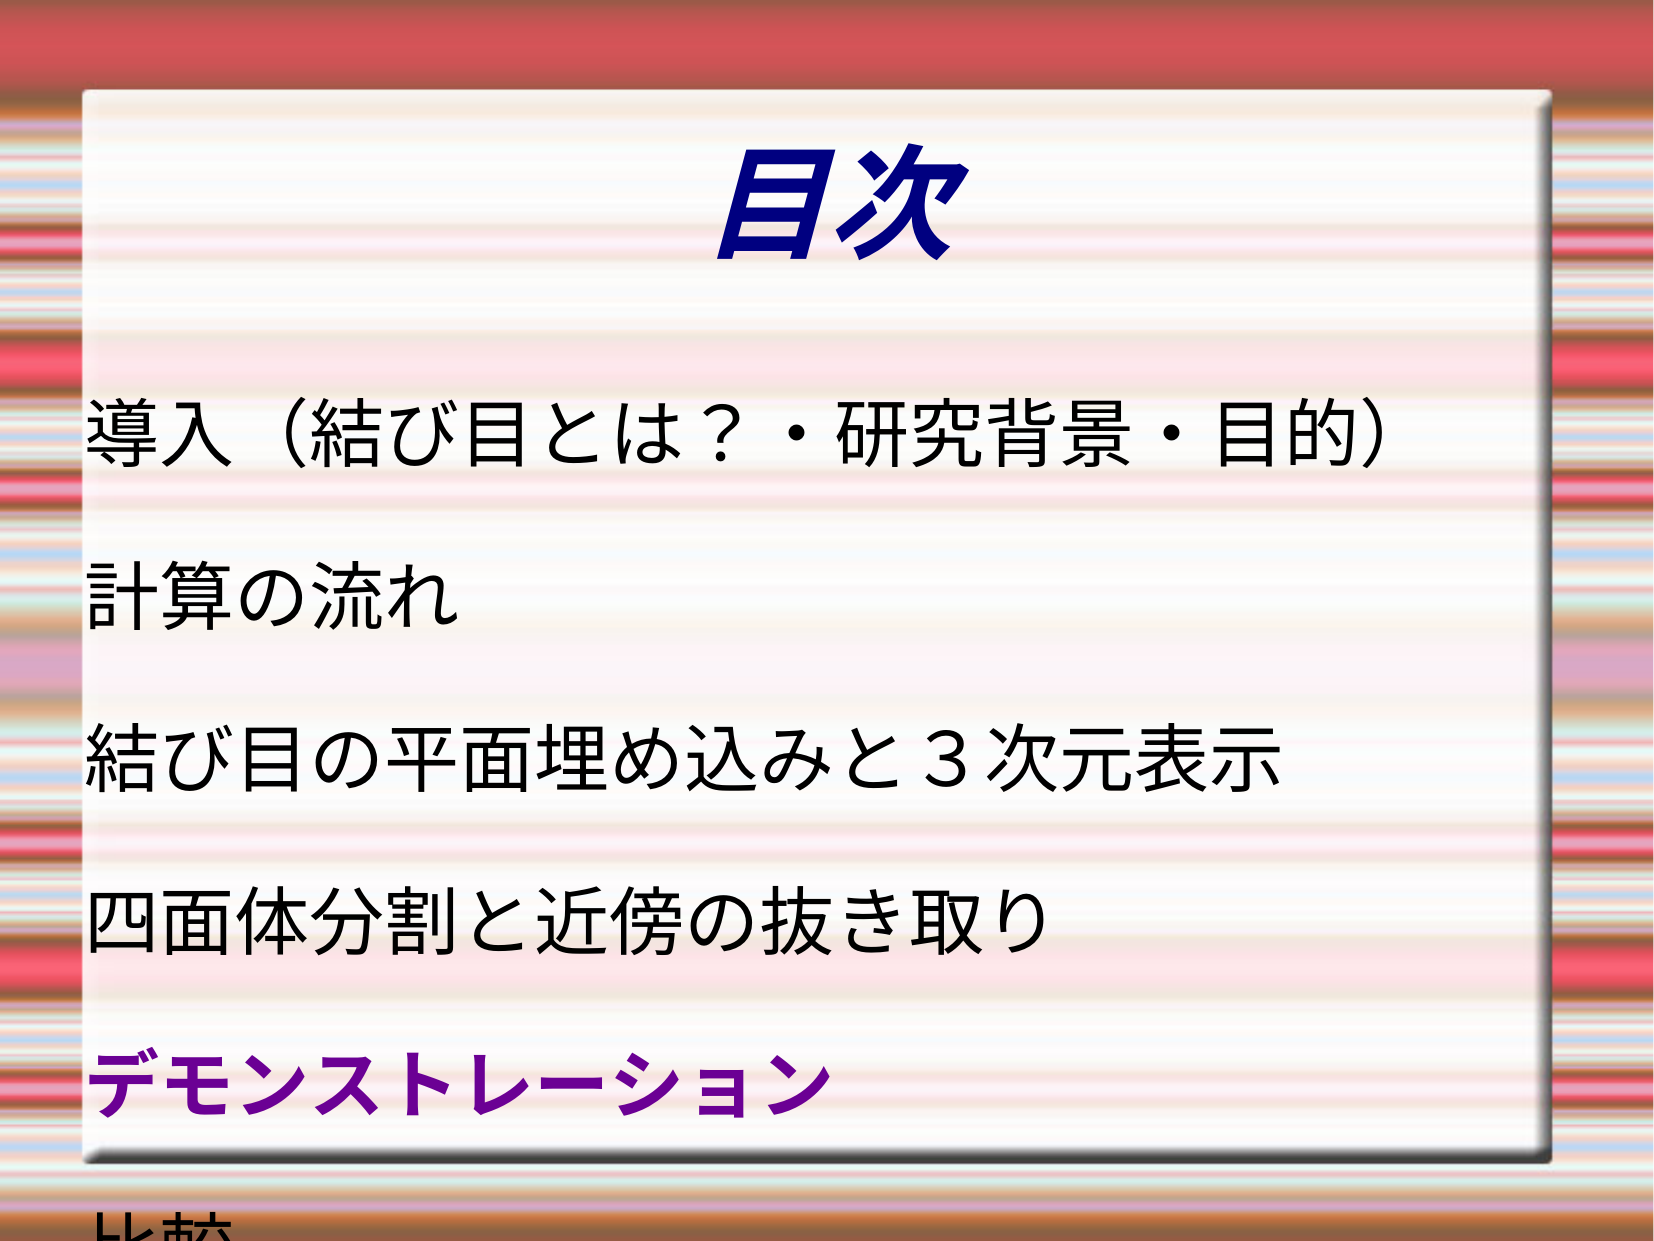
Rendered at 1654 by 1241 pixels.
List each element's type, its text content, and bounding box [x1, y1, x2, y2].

picture [0, 0, 1654, 1241]
title 目次 [121, 91, 1534, 299]
picture [169, 1235, 176, 1241]
list 導入（結び目とは？・研究背景・目的） 計算の流れ 結び目の平面埋め込みと３次元表示 四面体分割と近傍の抜き取り デモンストレーション 比較 考察・今後の課題 [72, 320, 1561, 1139]
picture [180, 1235, 188, 1241]
